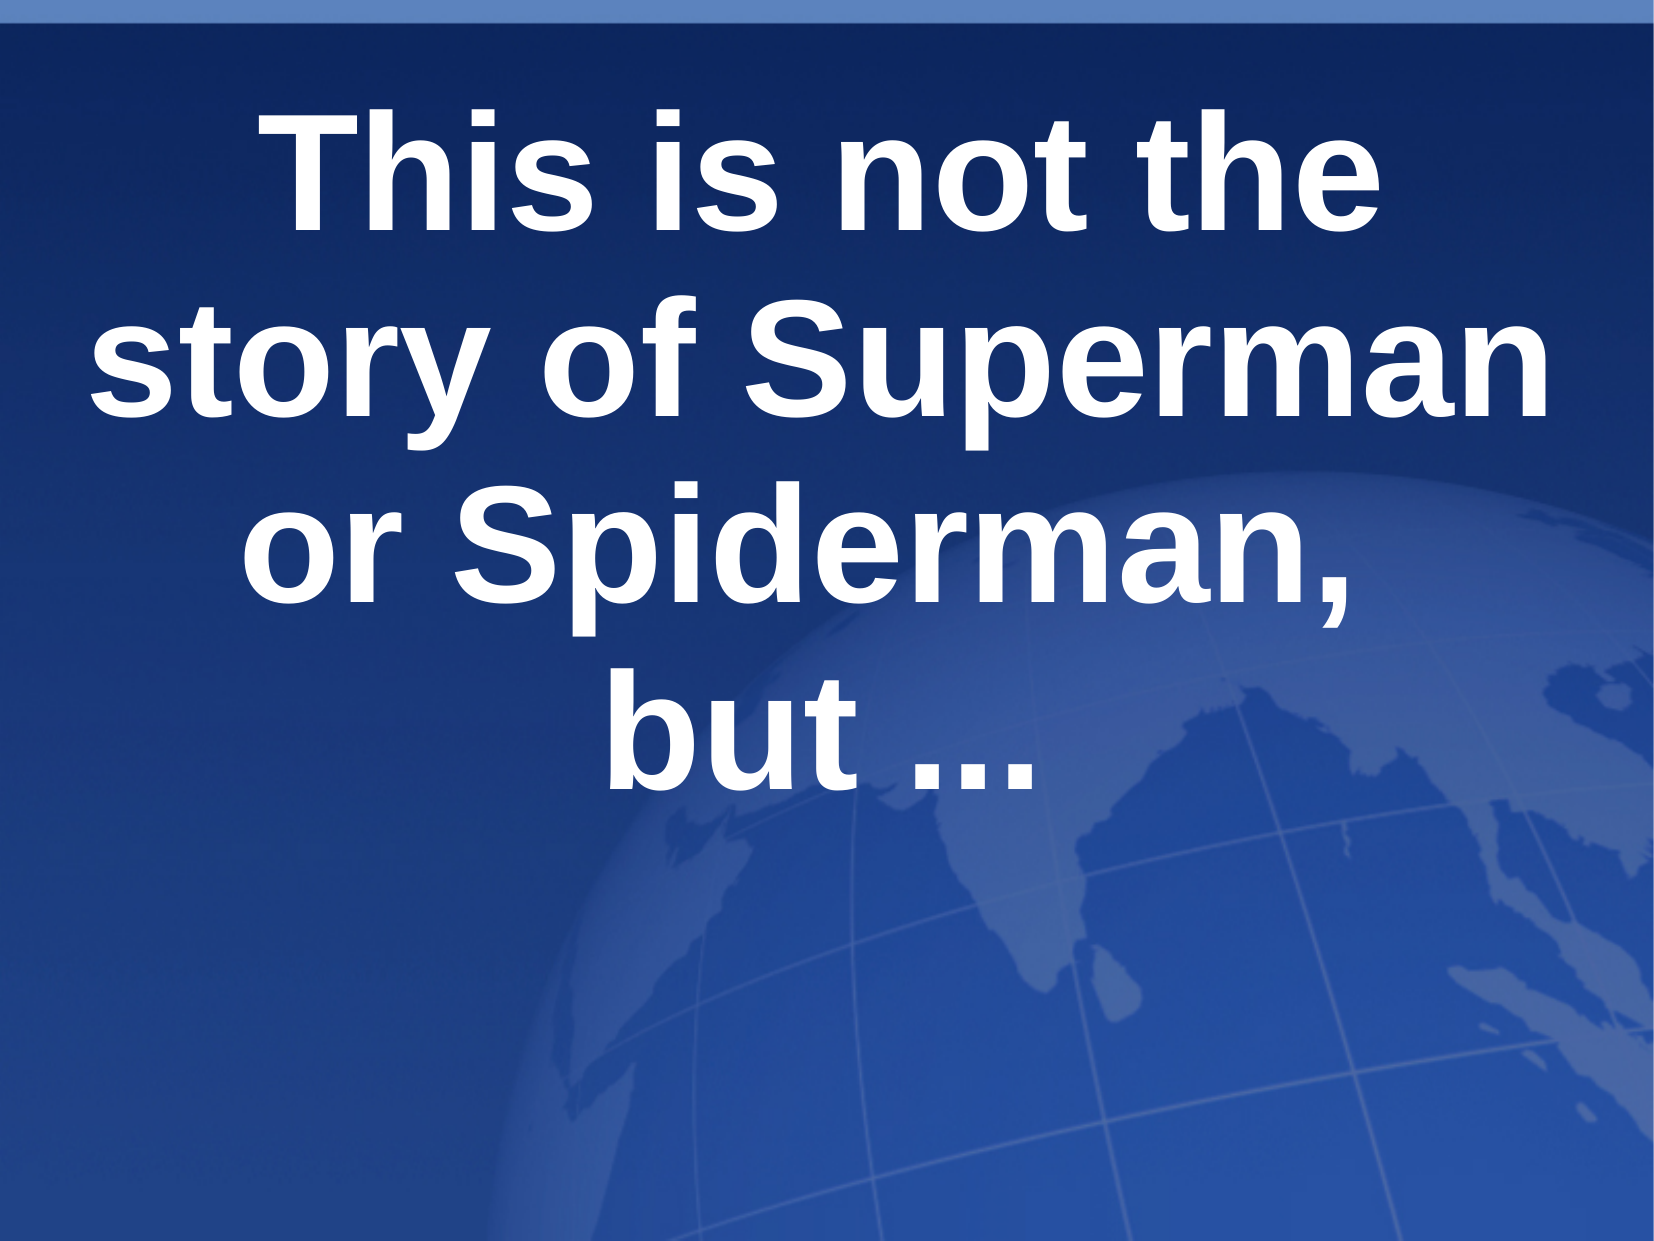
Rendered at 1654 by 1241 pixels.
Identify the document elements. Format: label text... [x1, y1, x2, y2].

picture [0, 0, 1654, 1241]
text_box This is not the story of Superman or Spiderman, but ... [48, 72, 1595, 945]
